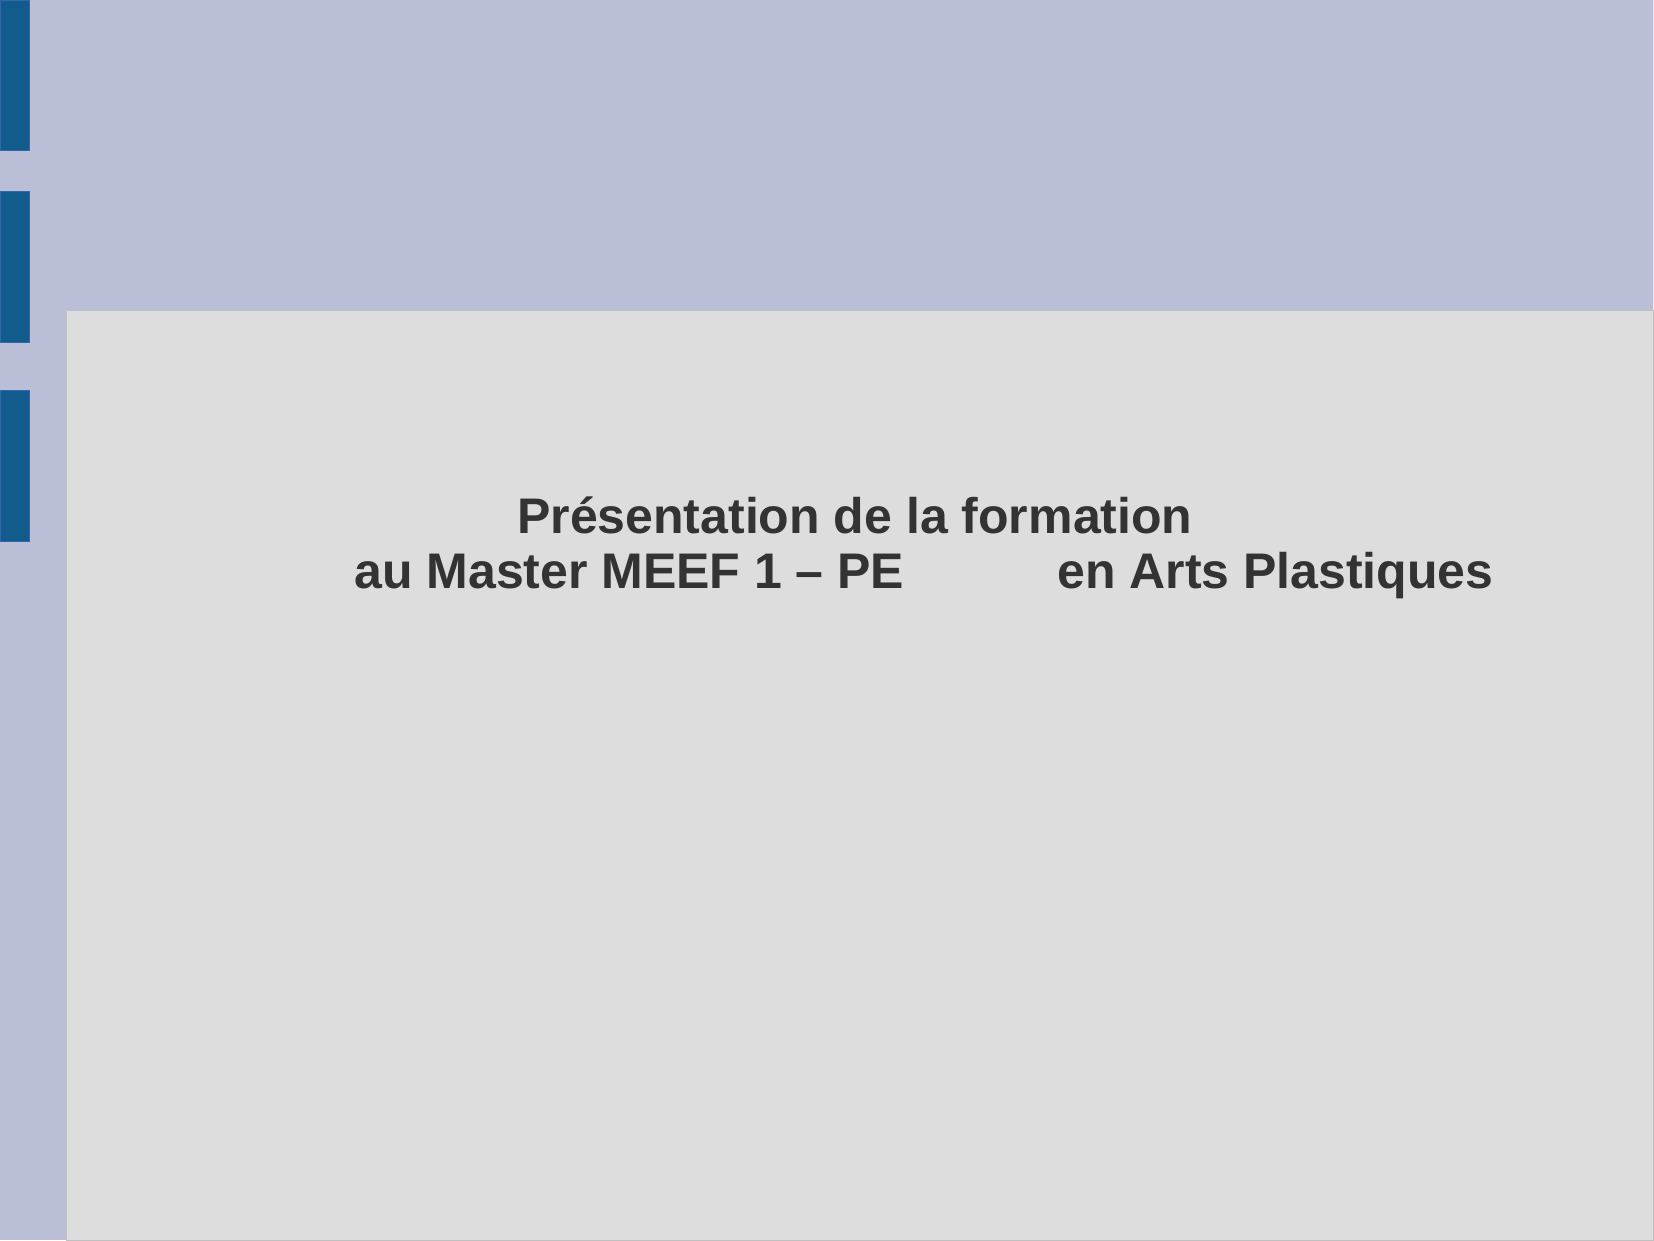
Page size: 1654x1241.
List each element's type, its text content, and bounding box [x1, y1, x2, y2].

title Présentation de la formation au Master MEEF 1 – PE en Arts Plastiques [118, 440, 1607, 648]
